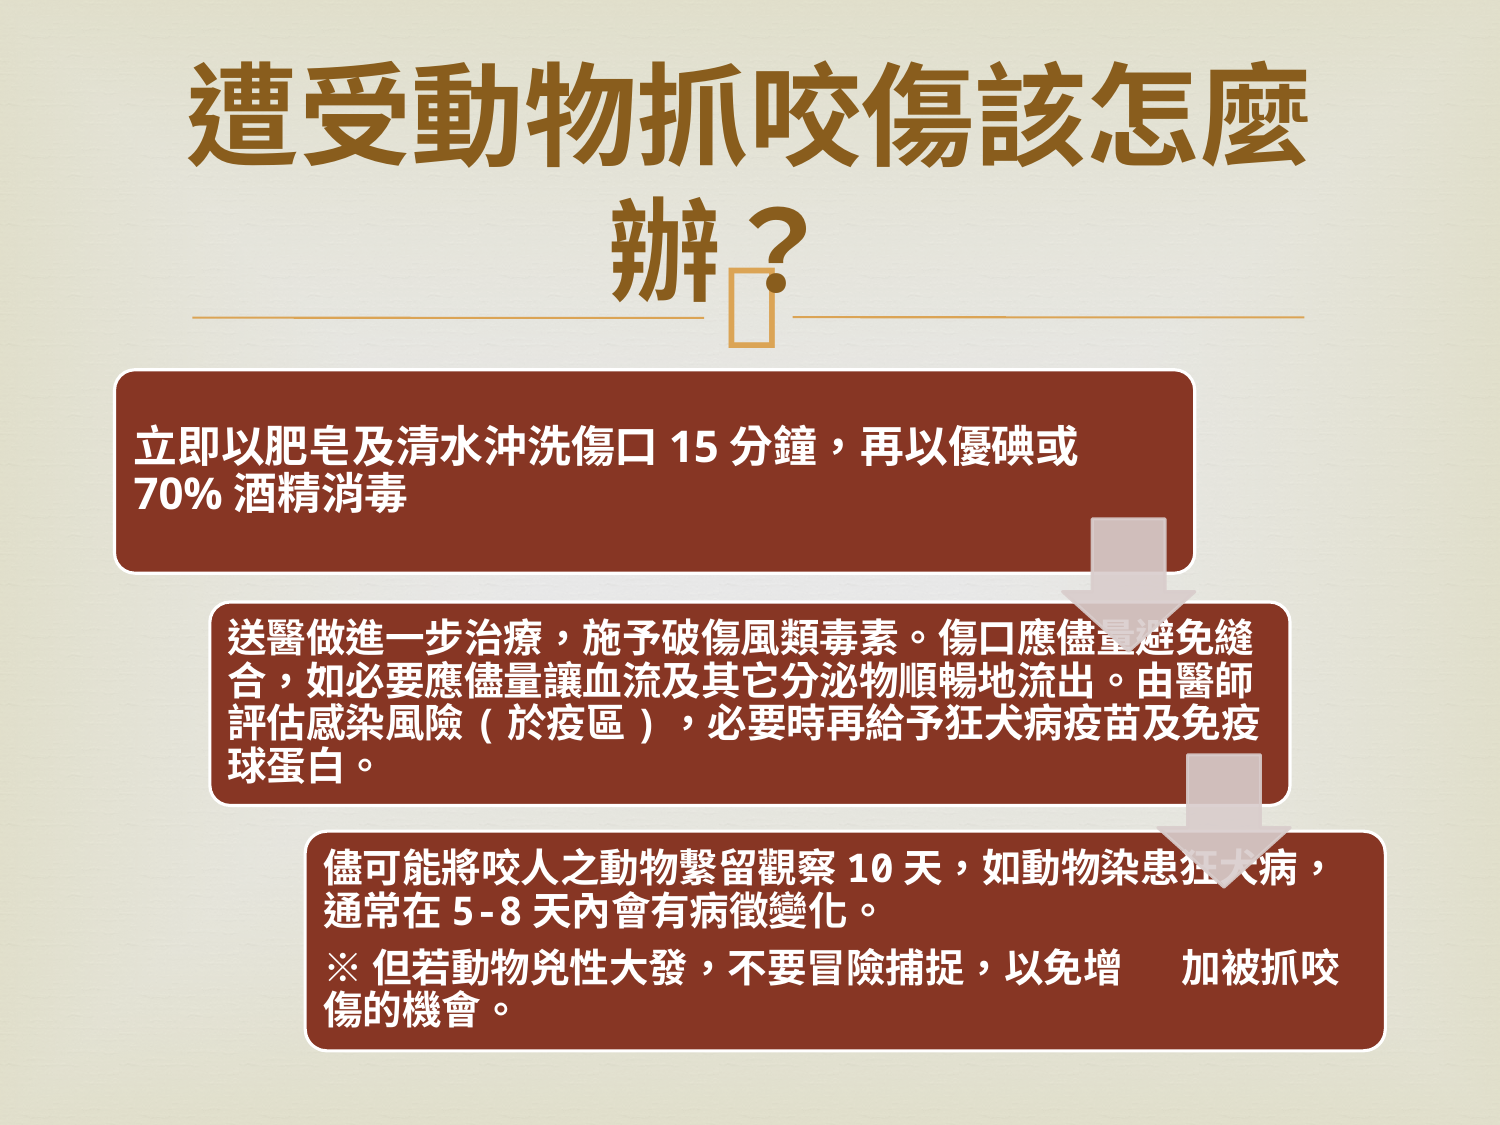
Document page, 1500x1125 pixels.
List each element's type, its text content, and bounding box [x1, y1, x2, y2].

text_box 送醫做進一步治療，施予破傷風類毒素。傷口應儘量避免縫合，如必要應儘量讓血流及其它分泌物順暢地流出。由醫師評估感染風險(於疫區)，必要時再給予狂犬病疫苗及免疫球蛋白。 [209, 602, 1291, 806]
text_box [1157, 754, 1291, 888]
title 遭受動物抓咬傷該怎麼辦？ [113, 93, 1386, 267]
text_box 立即以肥皂及清水沖洗傷口15分鐘，再以優碘或70%酒精消毒 [114, 369, 1195, 574]
text_box [1062, 518, 1195, 652]
title 遭受動物抓咬傷該怎麼辦？ [403, 574, 412, 602]
text_box 儘可能將咬人之動物繫留觀察10天，如動物染患狂犬病，通常在5-8天內會有病徵變化。 ※但若動物兇性大發，不要冒險捕捉，以免增 加被抓咬傷的機會。 [305, 831, 1386, 1051]
